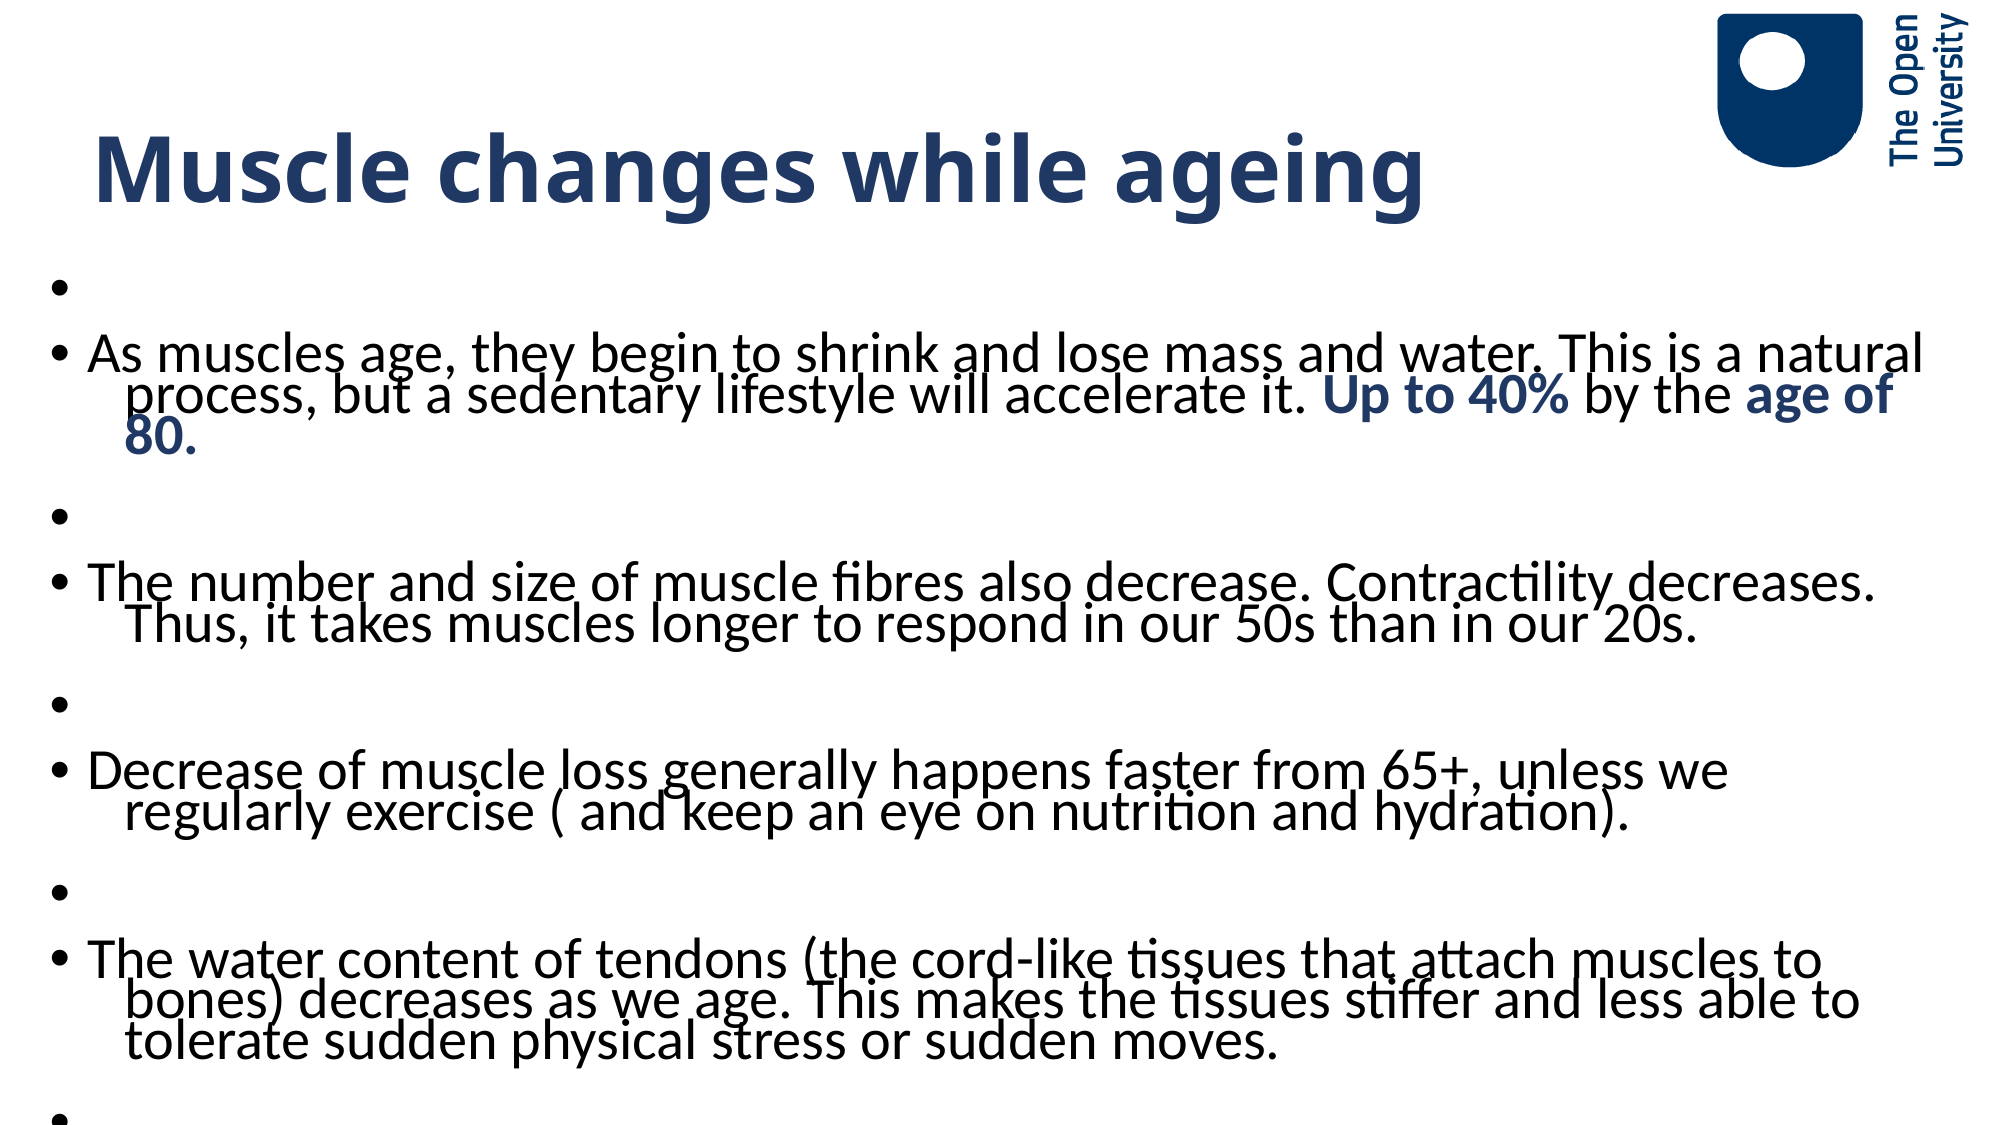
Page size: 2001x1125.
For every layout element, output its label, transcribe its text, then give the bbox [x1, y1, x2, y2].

title Muscle changes while ageing [76, 60, 1802, 246]
picture [1716, 10, 1971, 170]
list As muscles age, they begin to shrink and lose mass and water. This is a natural process, but a sedentary lifestyle will accelerate it. Up to 40% by the age of 80. The number and size of muscle fibres also decrease. Contractility decreases. Thus, it takes muscles longer to respond in our 50s than in our 20s. Decrease of muscle loss generally happens faster from 65+, unless we regularly exercise ( and keep an eye on nutrition and hydration). The water content of tendons (the cord-like tissues that attach muscles to bones) decreases as we age. This makes the tissues stiffer and less able to tolerate sudden physical stress or sudden moves. [34, 246, 1946, 1094]
